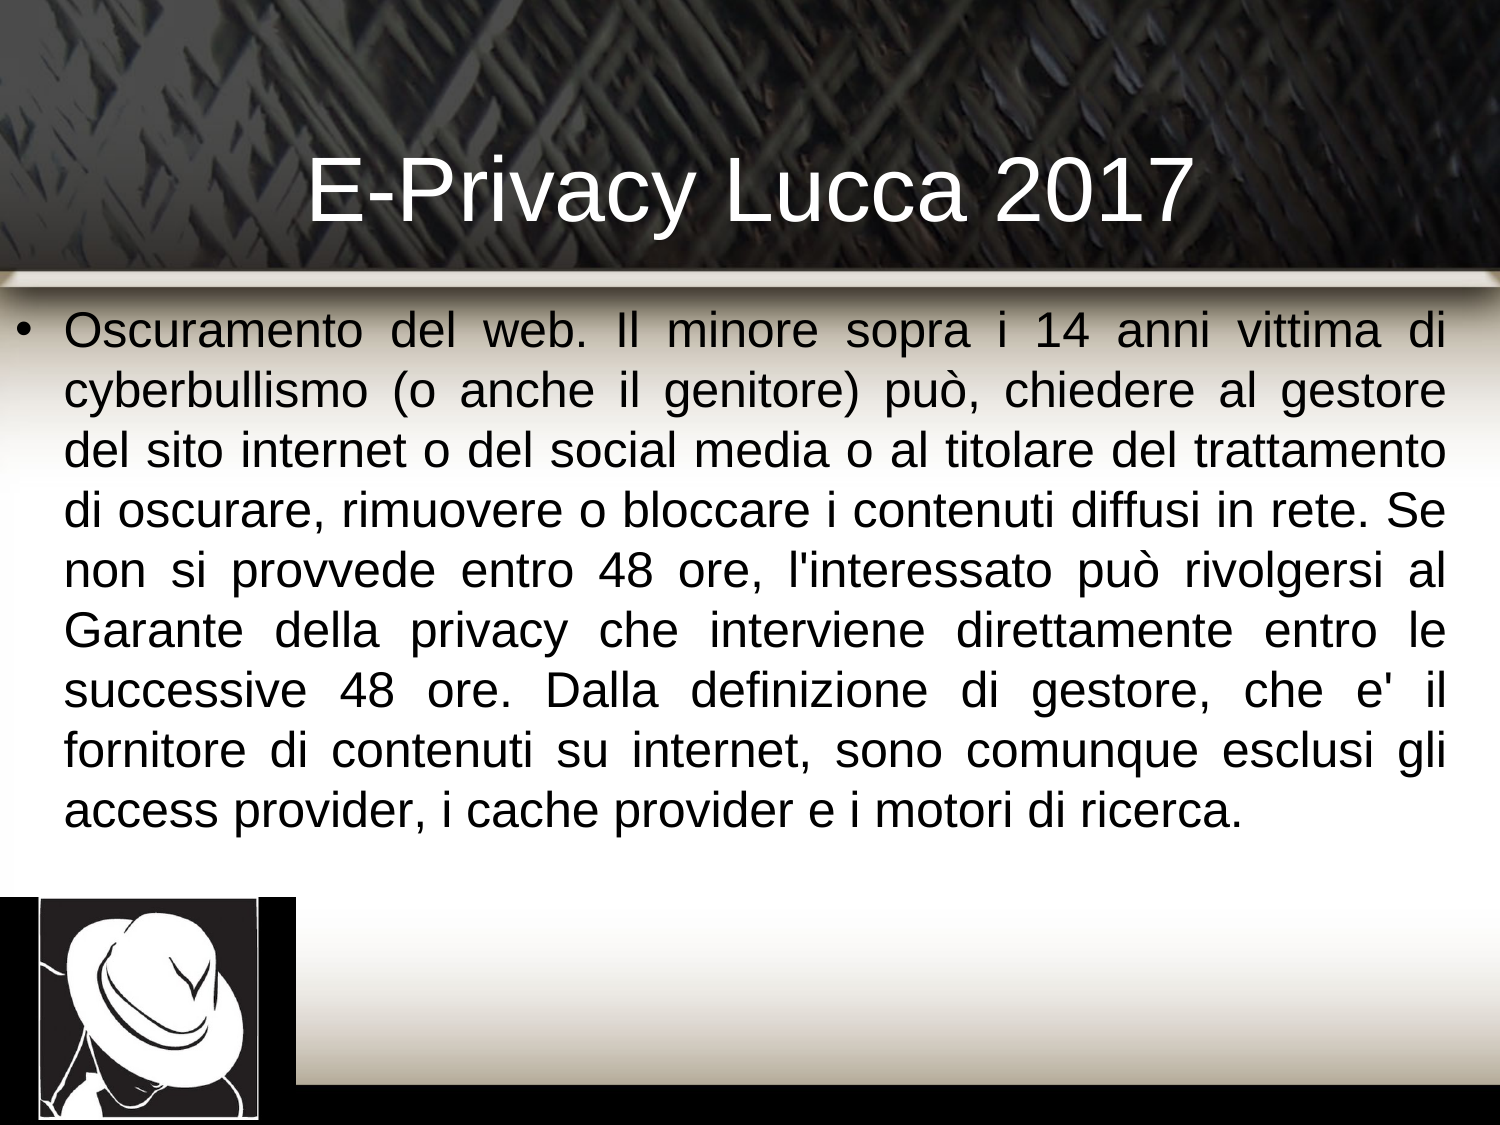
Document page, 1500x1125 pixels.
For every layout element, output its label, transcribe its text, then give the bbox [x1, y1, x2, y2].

title E-Privacy Lucca 2017 [76, 91, 1427, 279]
picture [0, 0, 1500, 1125]
list Oscuramento del web. Il minore sopra i 14 anni vittima di cyberbullismo (o anche il genitore) può, chiedere al gestore del sito internet o del social media o al titolare del trattamento di oscurare, rimuovere o bloccare i contenuti diffusi in rete. Se non si provvede entro 48 ore, l'interessato può rivolgersi al Garante della privacy che interviene direttamente entro le successive 48 ore. Dalla definizione di gestore, che e' il fornitore di contenuti su internet, sono comunque esclusi gli access provider, i cache provider e i motori di ricerca. [0, 289, 1465, 886]
